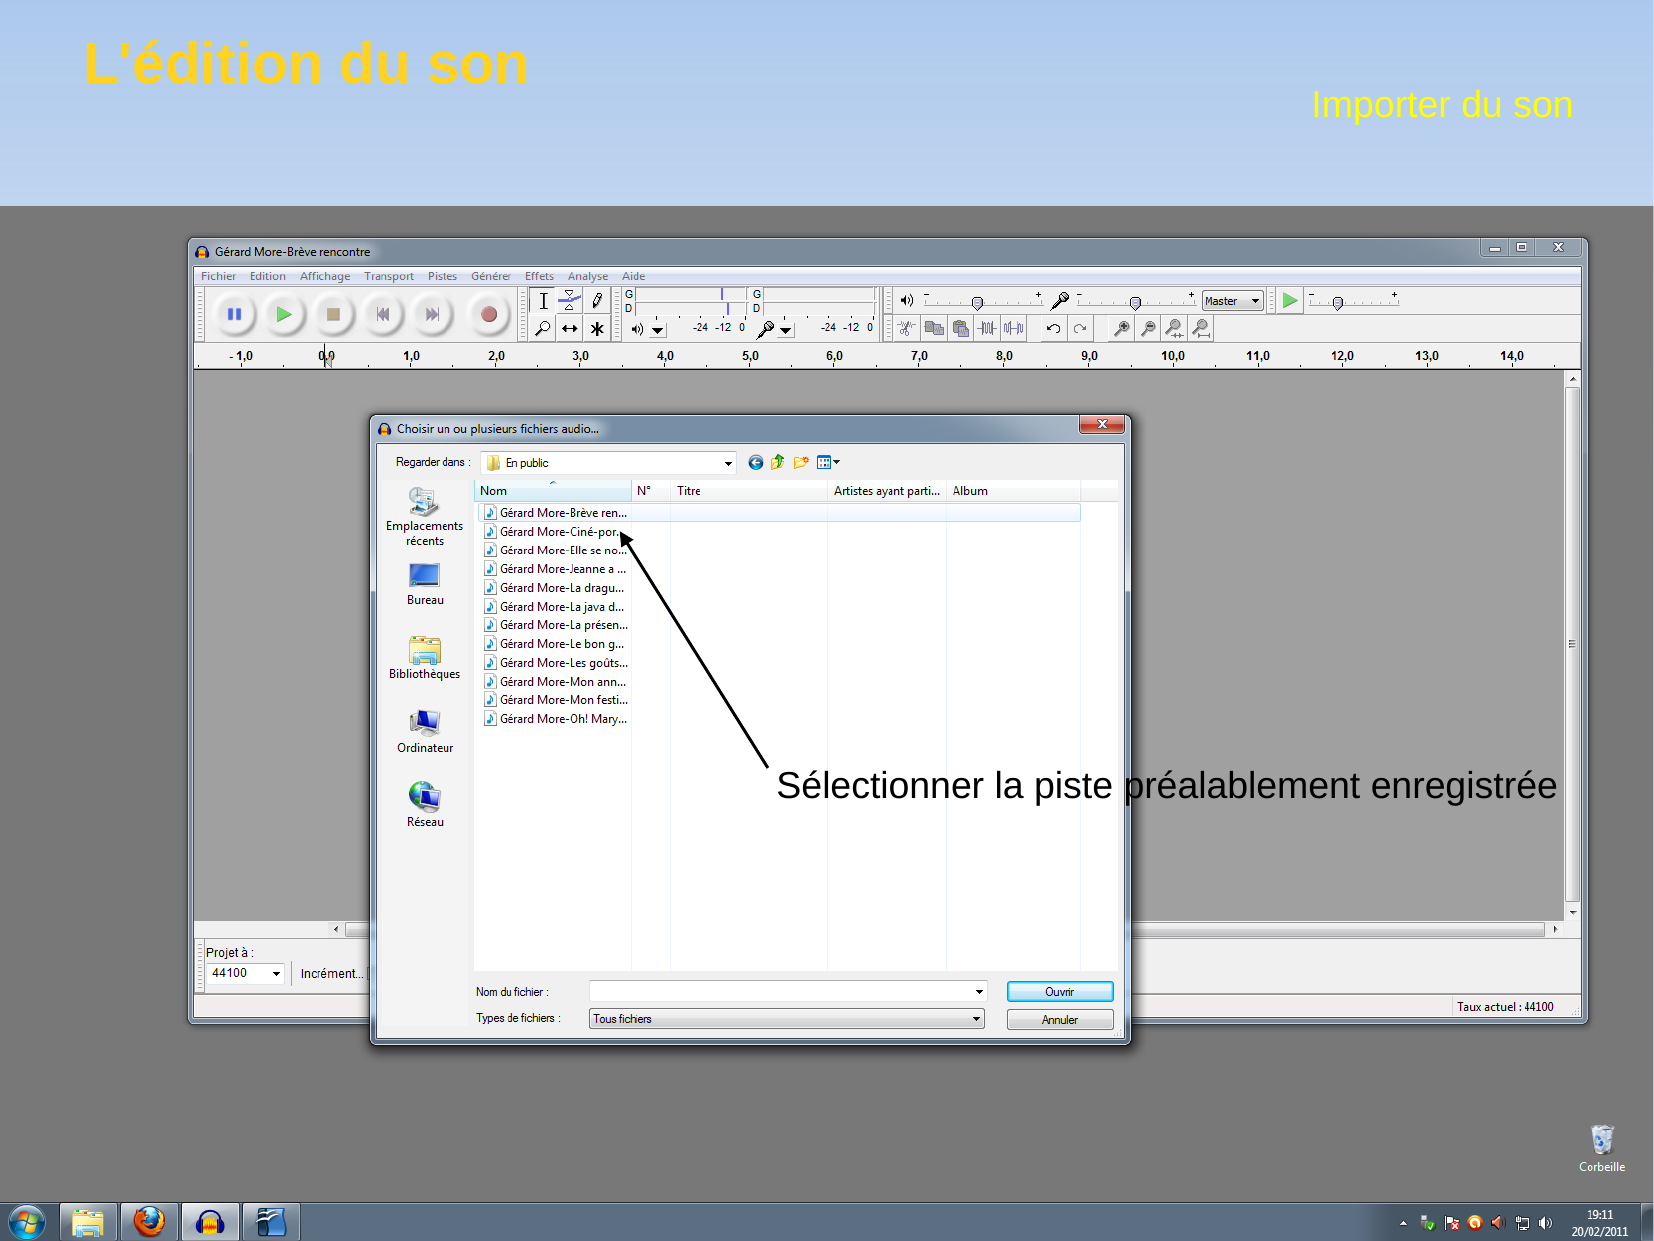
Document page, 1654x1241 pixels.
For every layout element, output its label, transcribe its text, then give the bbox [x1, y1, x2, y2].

picture [0, 0, 1654, 1241]
text_box Sélectionner la piste préalablement enregistrée [761, 754, 1573, 812]
text_box L'édition du son [5, 17, 609, 107]
text_box Importer du son [1210, 29, 1654, 129]
